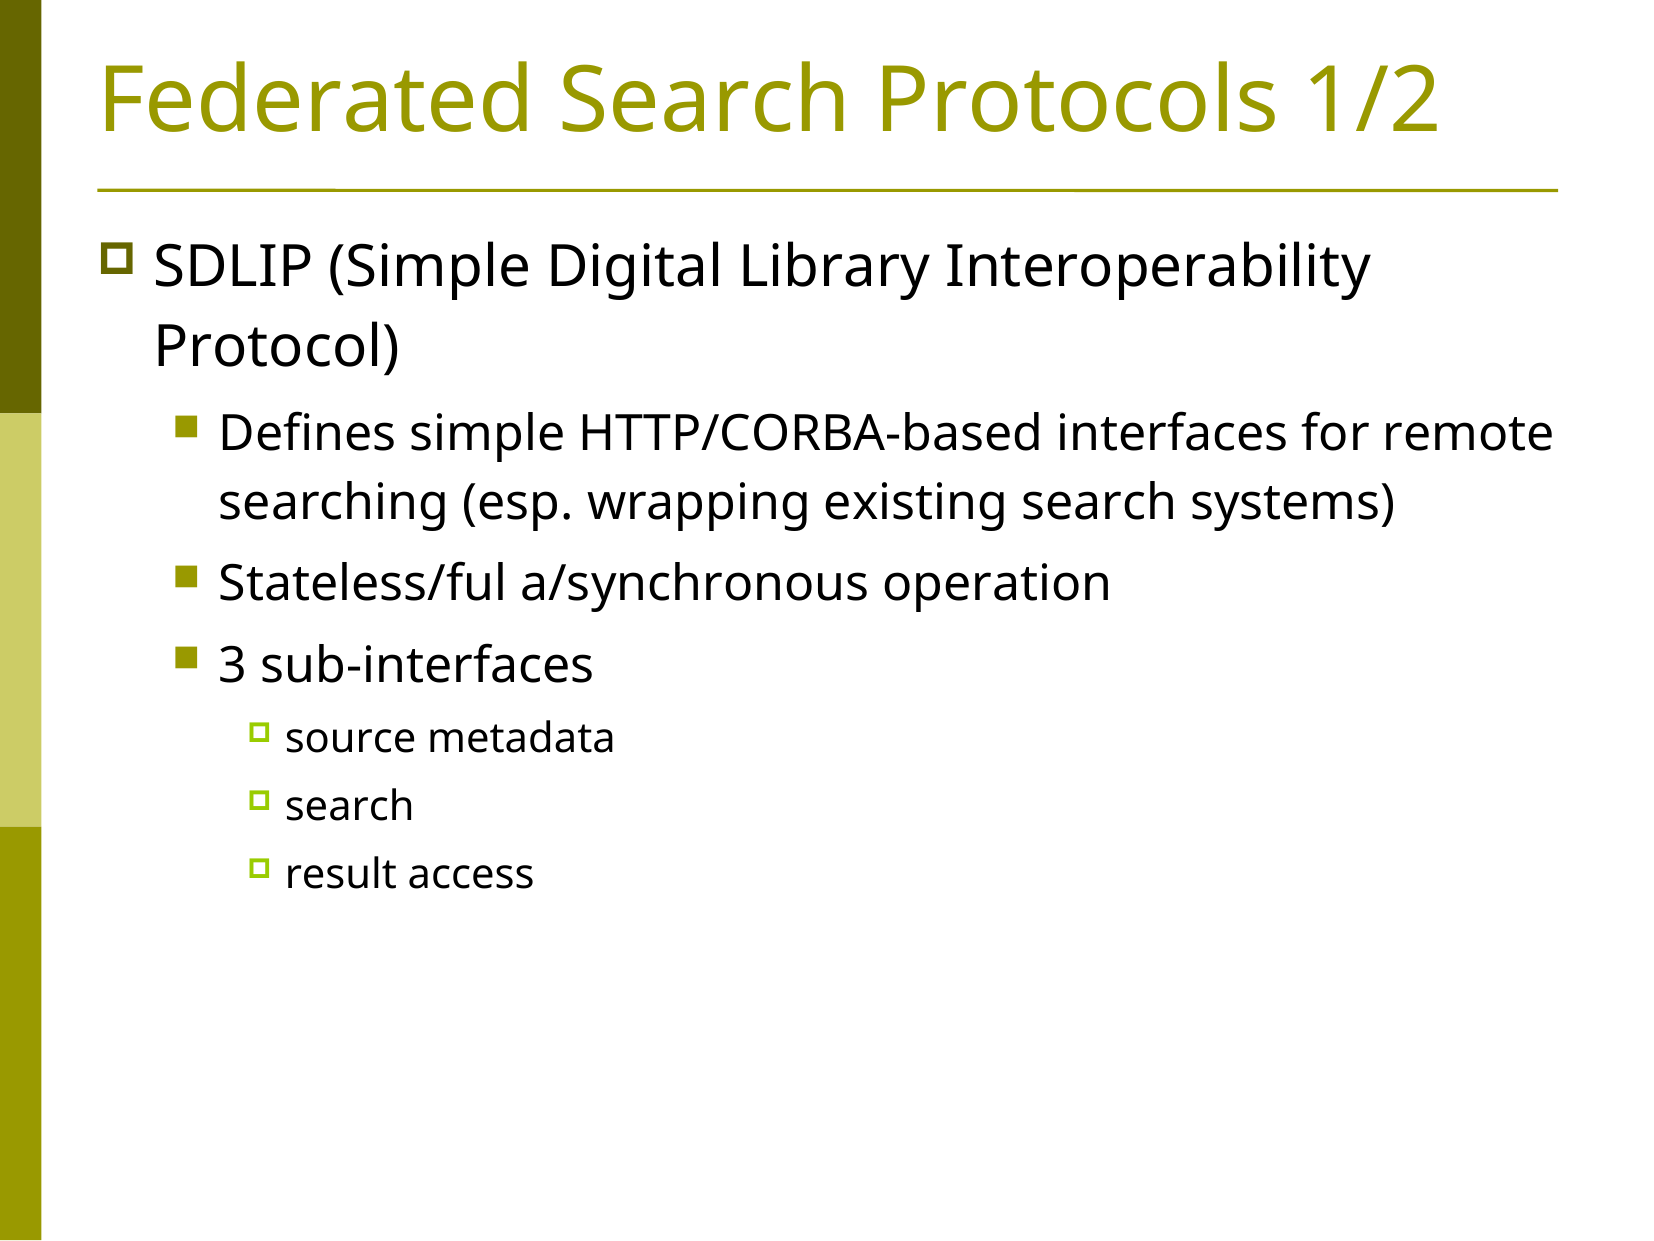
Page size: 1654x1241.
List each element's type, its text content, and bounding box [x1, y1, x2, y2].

list SDLIP (Simple Digital Library Interoperability Protocol) Defines simple HTTP/CORBA-based interfaces for remote searching (esp. wrapping existing search systems) Stateless/ful a/synchronous operation 3 sub-interfaces source metadata search result access [82, 216, 1571, 1109]
title Federated Search Protocols 1/2 [82, 0, 1571, 164]
